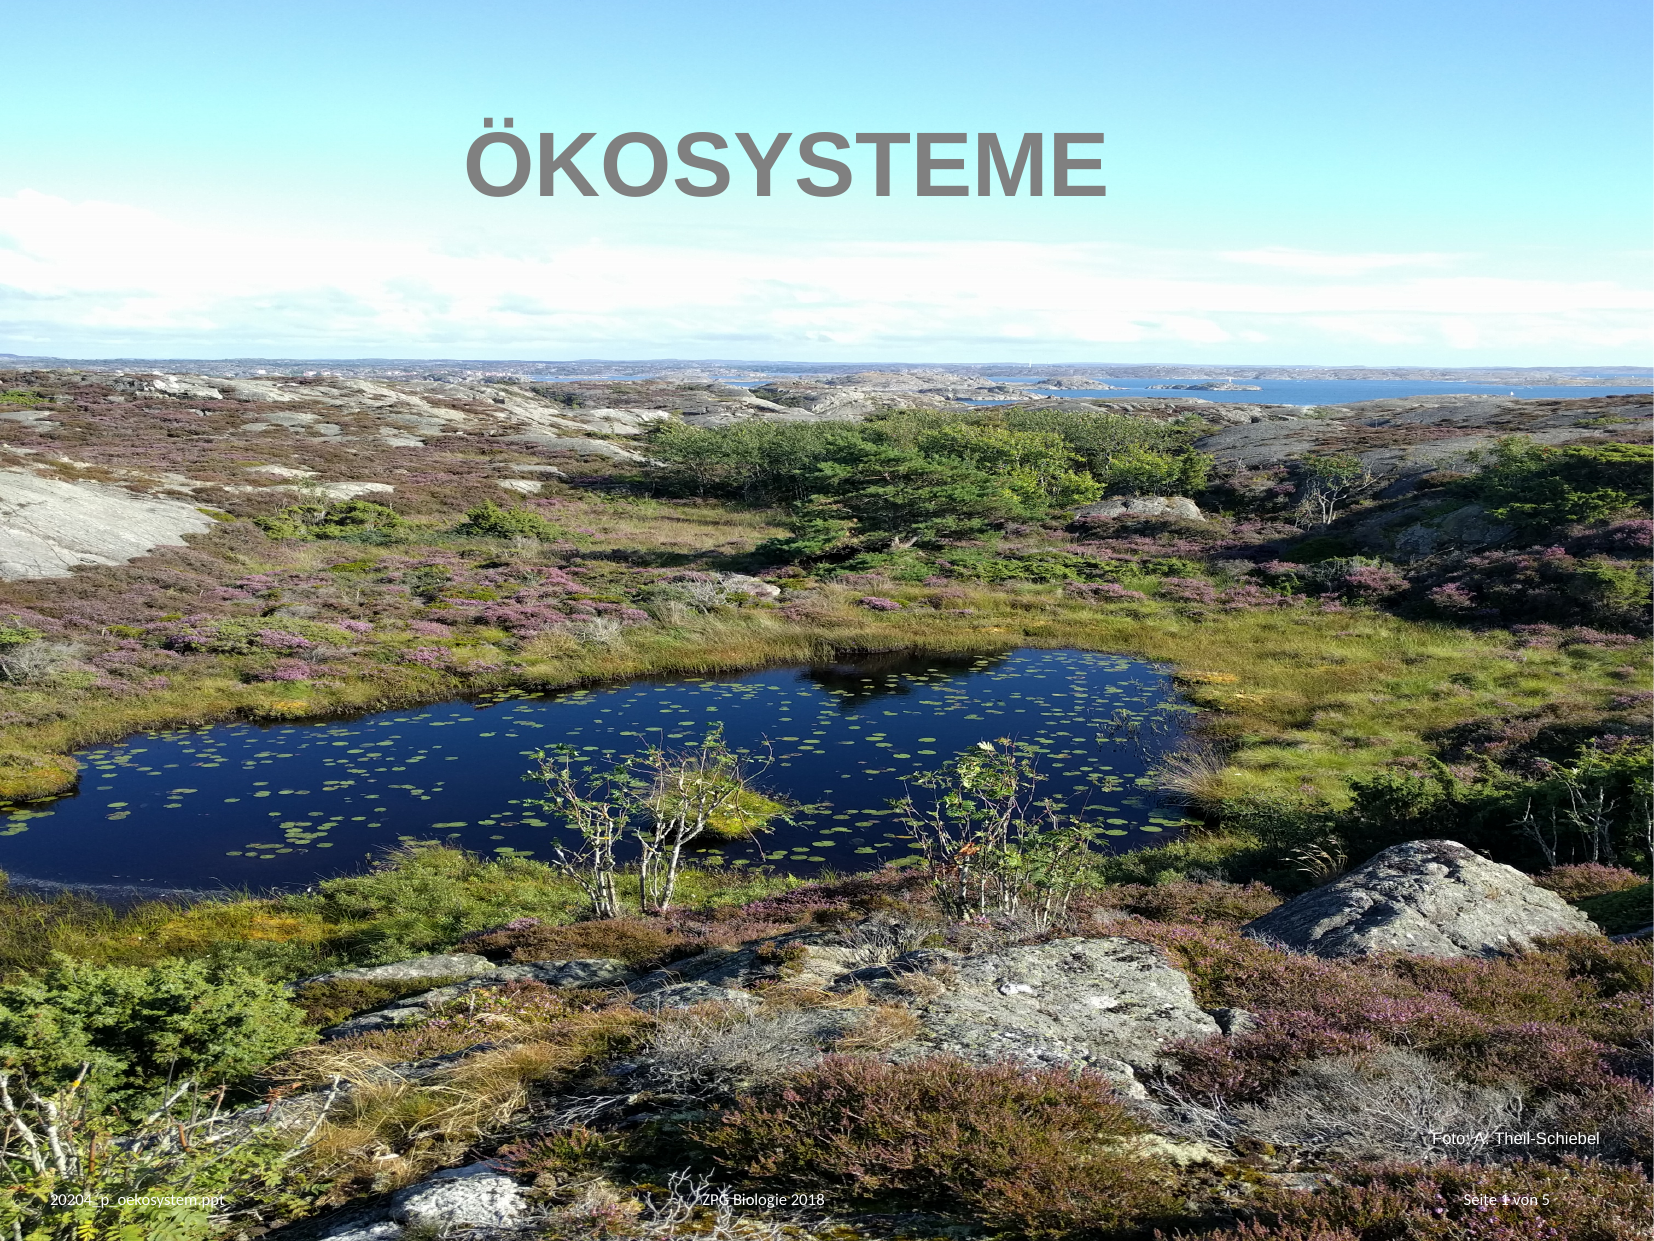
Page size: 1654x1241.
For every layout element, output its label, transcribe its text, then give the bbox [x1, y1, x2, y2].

picture [0, 0, 1654, 1241]
text_box Foto: A. Theil-Schiebel [1417, 1122, 1642, 1156]
text_box ÖKOSYSTEME [448, 106, 1158, 224]
text_box 20204_p_oekosystem.ppt ZPG Biologie 2018 Seite 1 von 5 [35, 1181, 1630, 1217]
